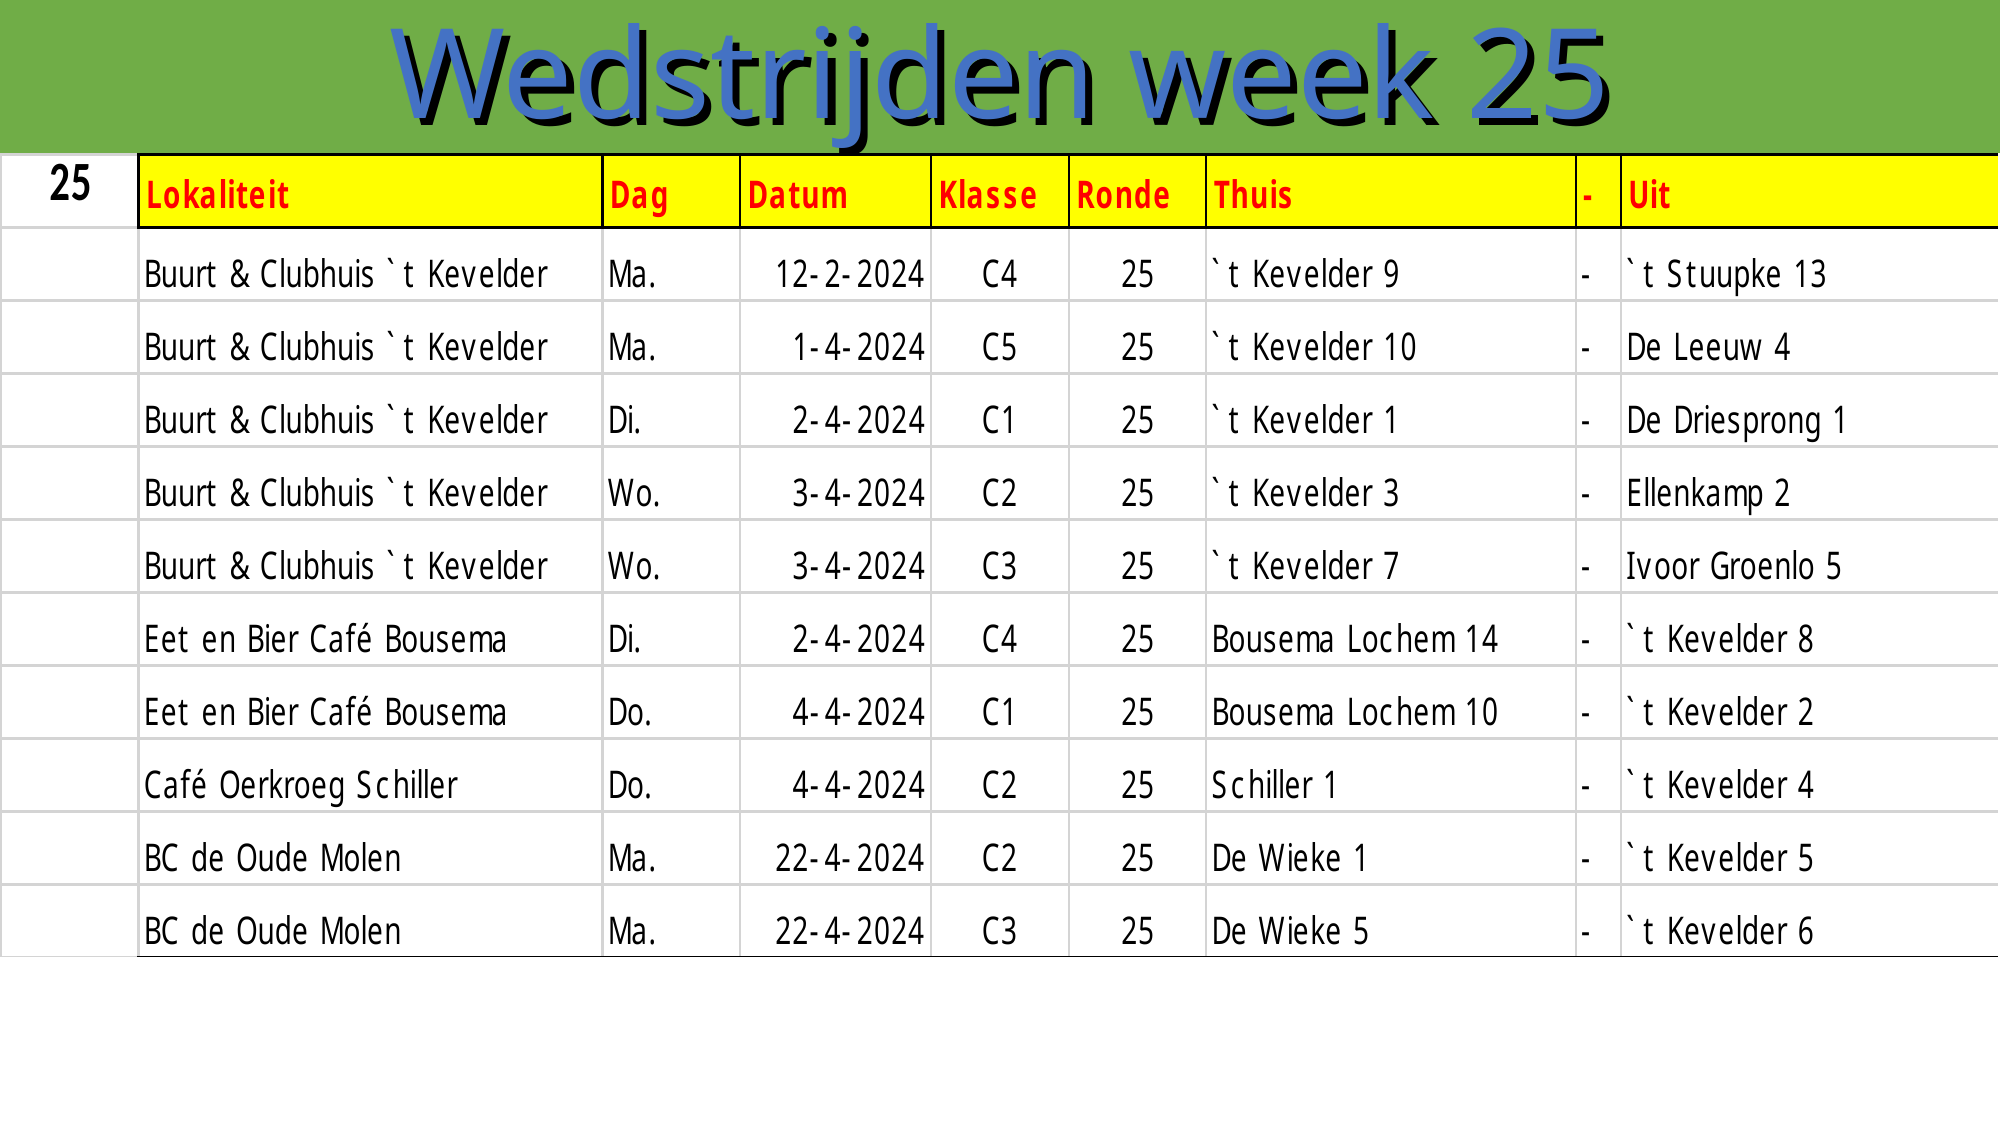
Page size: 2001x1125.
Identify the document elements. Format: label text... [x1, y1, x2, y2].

picture [0, 152, 2000, 960]
title Wedstrijden week 25 [0, 0, 2000, 152]
